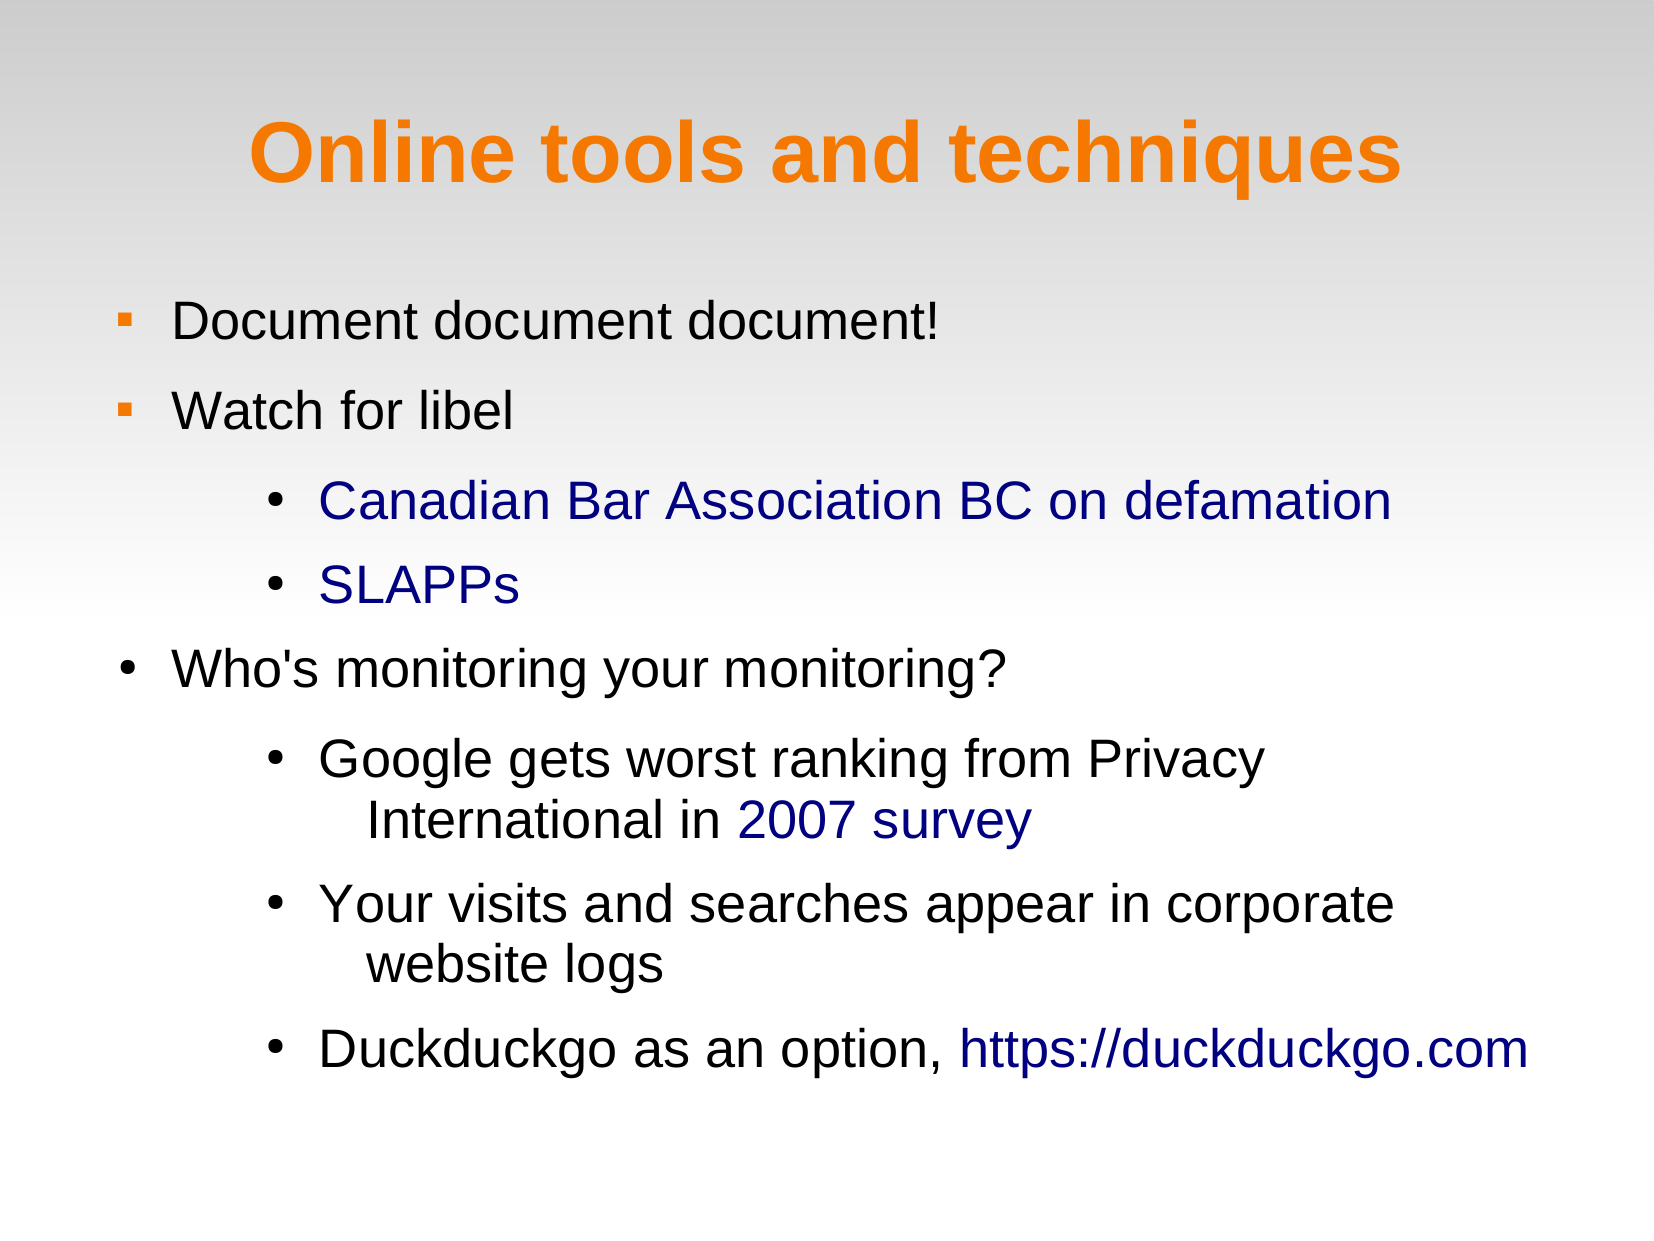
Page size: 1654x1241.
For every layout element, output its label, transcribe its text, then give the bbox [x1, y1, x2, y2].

list Document document document! Watch for libel Canadian Bar Association BC on defamation SLAPPs Who's monitoring your monitoring? Google gets worst ranking from Privacy International in 2007 survey Your visits and searches appear in corporate website logs Duckduckgo as an option, https://duckduckgo.com [82, 290, 1571, 1109]
title Online tools and techniques [82, 49, 1571, 257]
